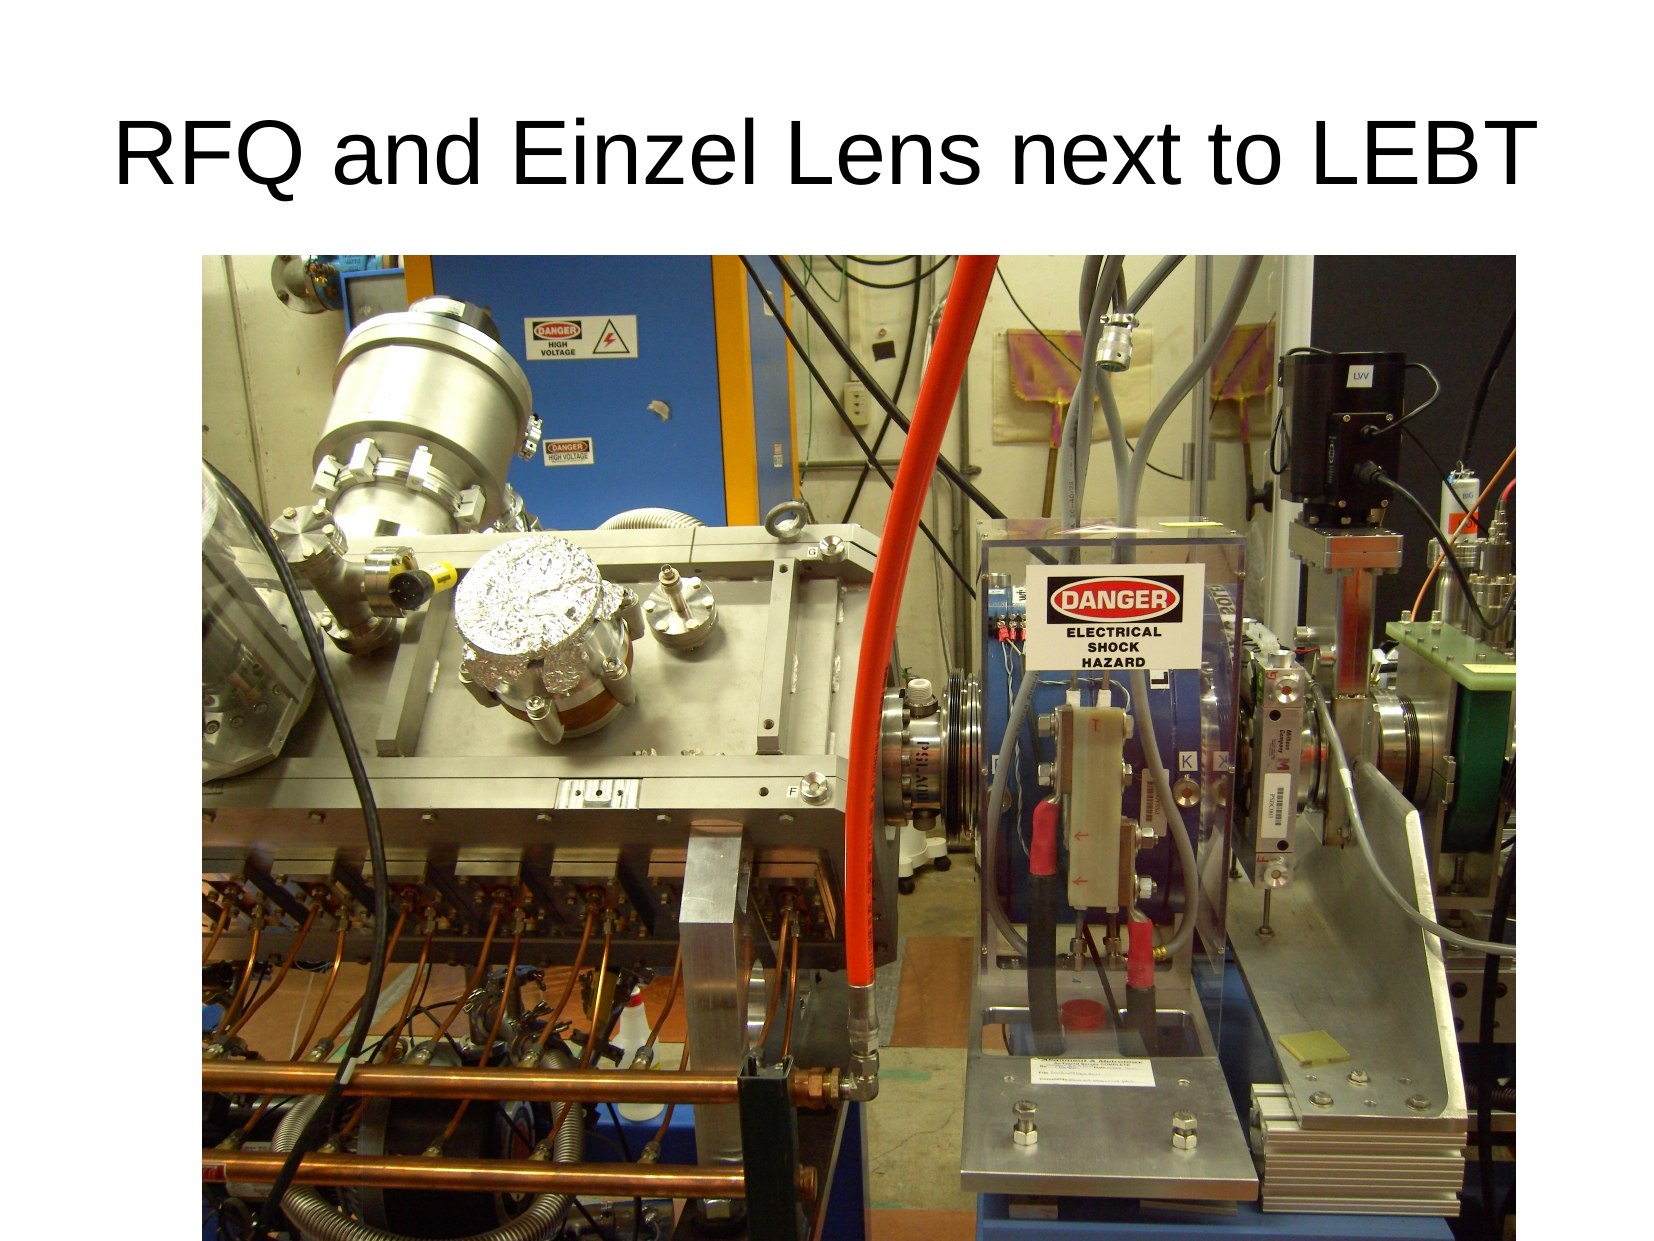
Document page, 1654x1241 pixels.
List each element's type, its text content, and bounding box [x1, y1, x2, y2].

title RFQ and Einzel Lens next to LEBT [82, 49, 1571, 257]
picture [202, 255, 1516, 1241]
